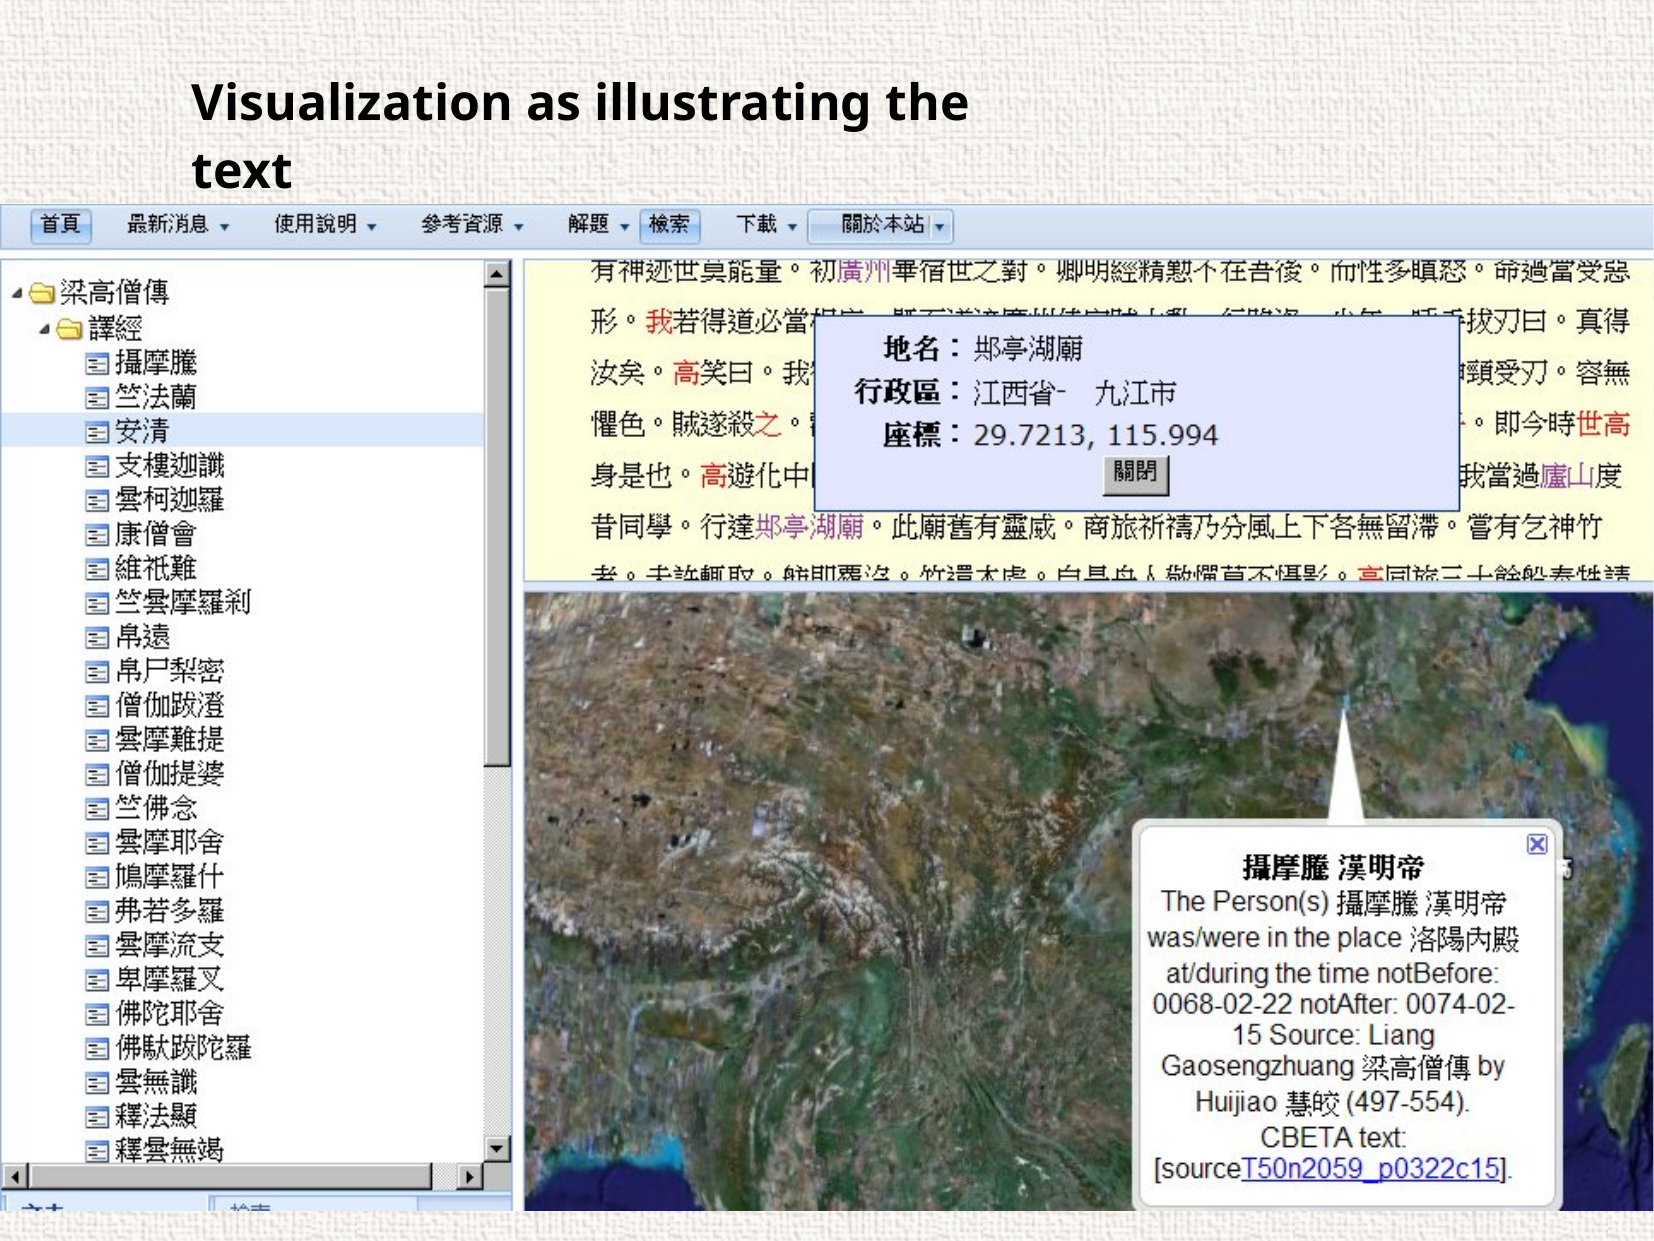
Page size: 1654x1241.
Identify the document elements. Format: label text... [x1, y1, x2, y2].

picture [0, 0, 1654, 1241]
text_box Visualization as illustrating the text [177, 59, 1093, 142]
